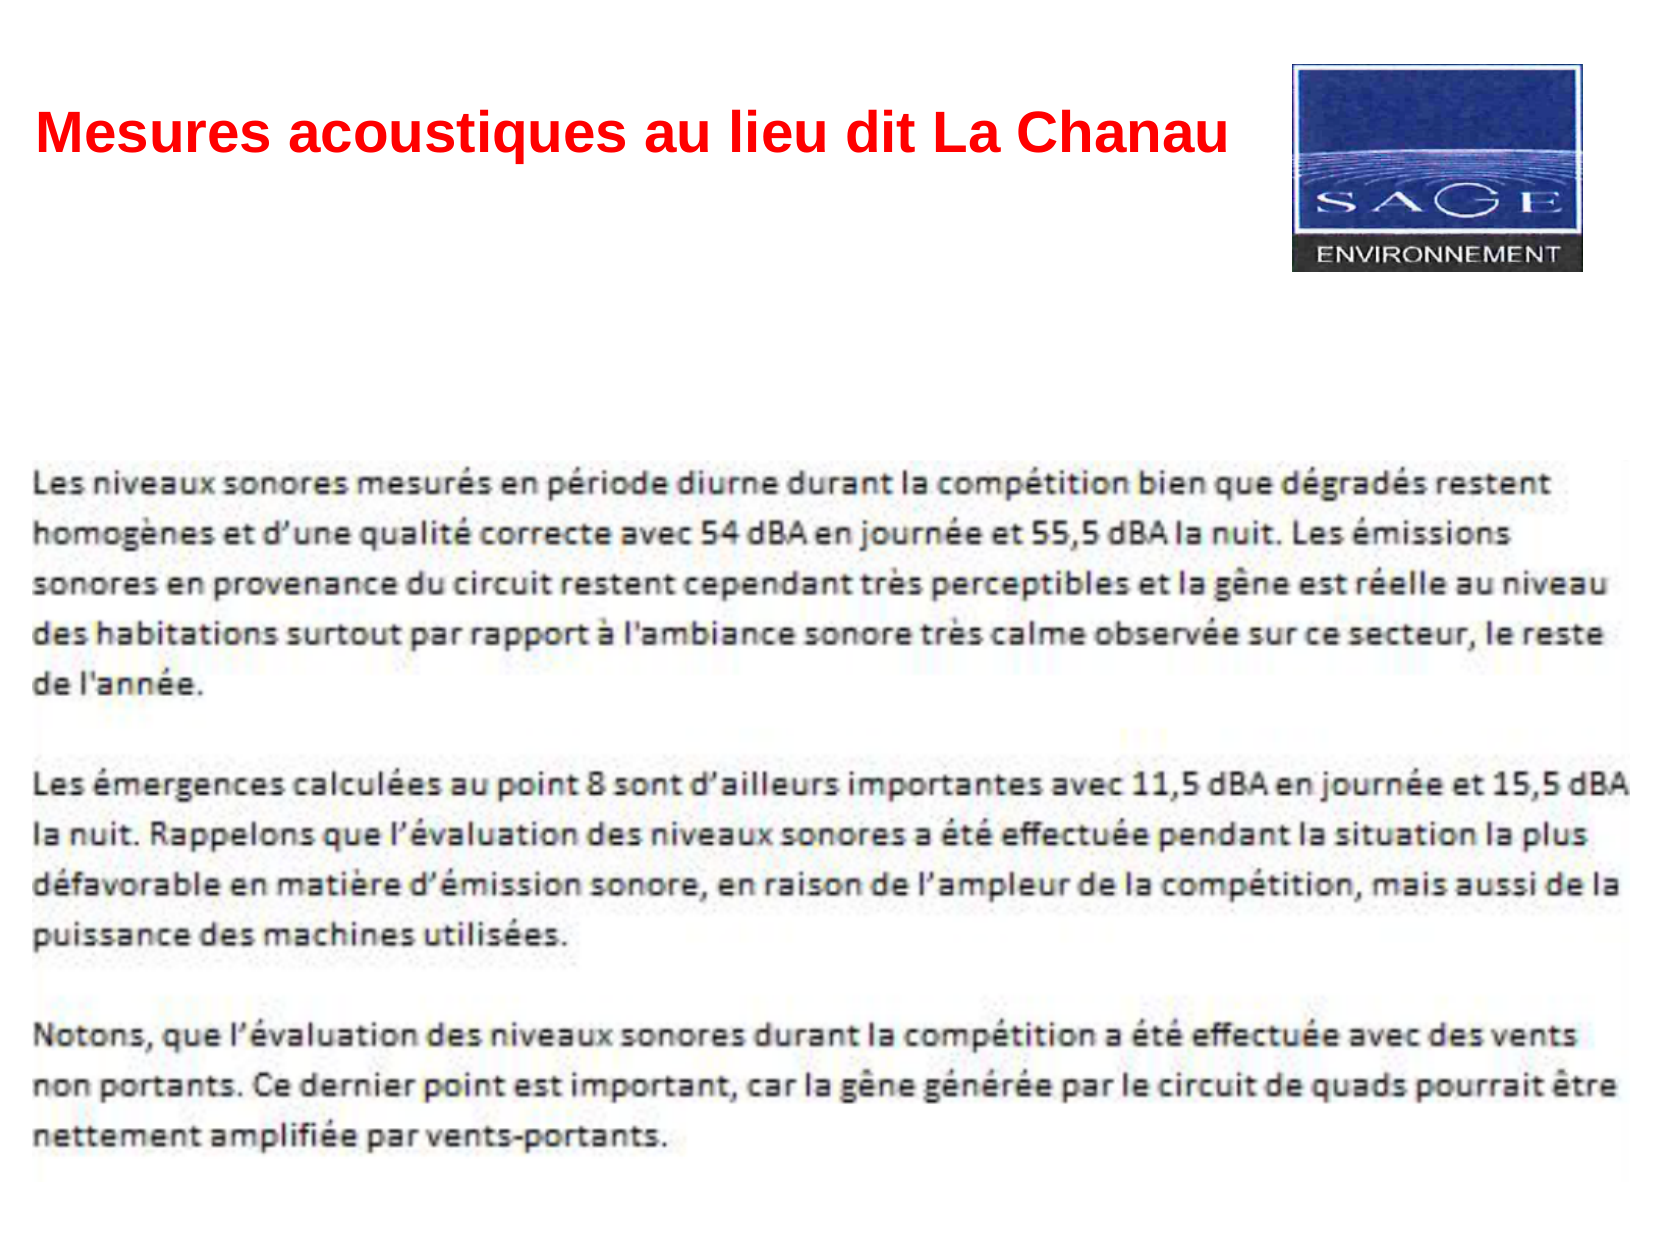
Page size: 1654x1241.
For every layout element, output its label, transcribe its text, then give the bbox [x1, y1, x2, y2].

title Mesures acoustiques au lieu dit La Chanau [35, 35, 1583, 230]
picture [32, 460, 1630, 1182]
picture [1292, 64, 1583, 272]
